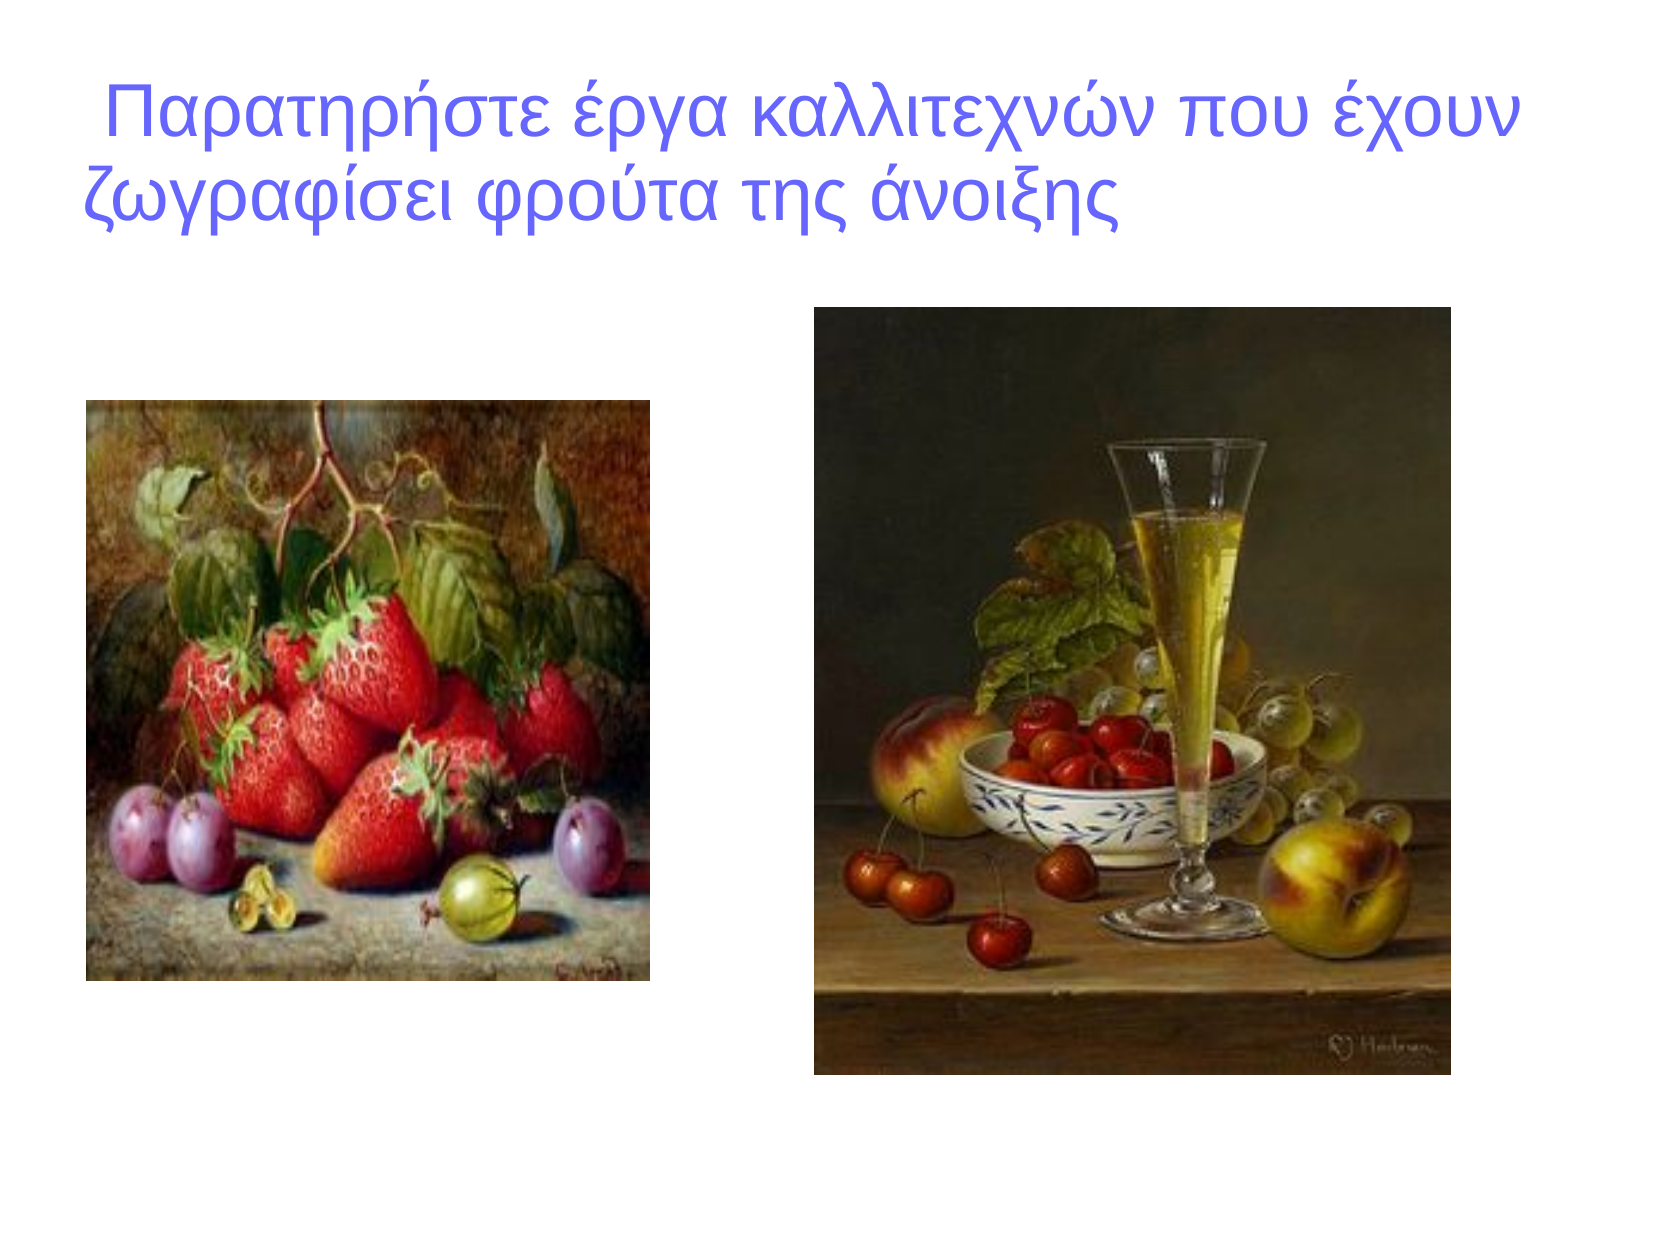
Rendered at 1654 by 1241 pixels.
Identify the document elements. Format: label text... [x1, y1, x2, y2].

title Παρατηρήστε έργα καλλιτεχνών που έχουν ζωγραφίσει φρούτα της άνοιξης [82, 49, 1571, 257]
picture [814, 307, 1451, 1075]
picture [86, 400, 650, 981]
